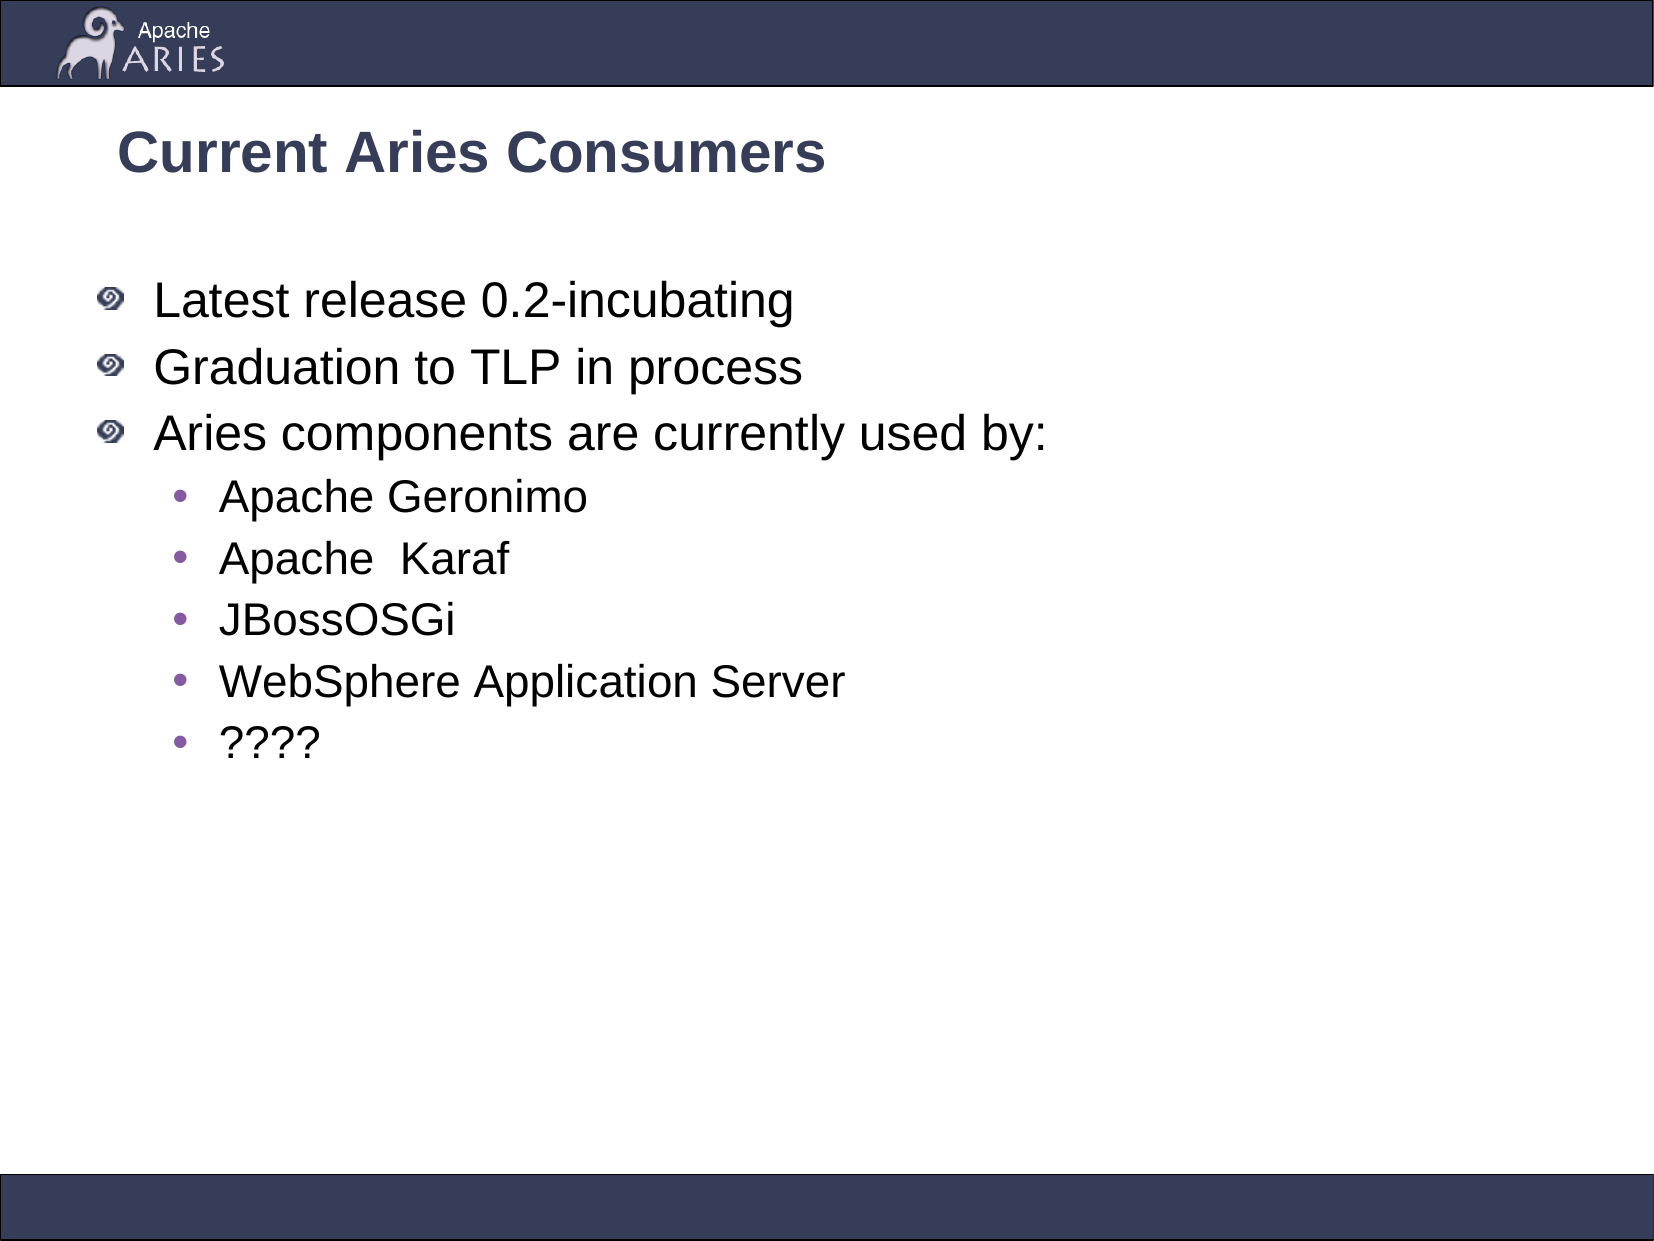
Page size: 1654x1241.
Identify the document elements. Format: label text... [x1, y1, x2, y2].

list Latest release 0.2-incubating Graduation to TLP in process Aries components are currently used by: Apache Geronimo Apache Karaf JBossOSGi WebSphere Application Server ???? [82, 266, 1571, 1086]
picture [47, 3, 232, 83]
title Current Aries Consumers [82, 49, 1571, 257]
